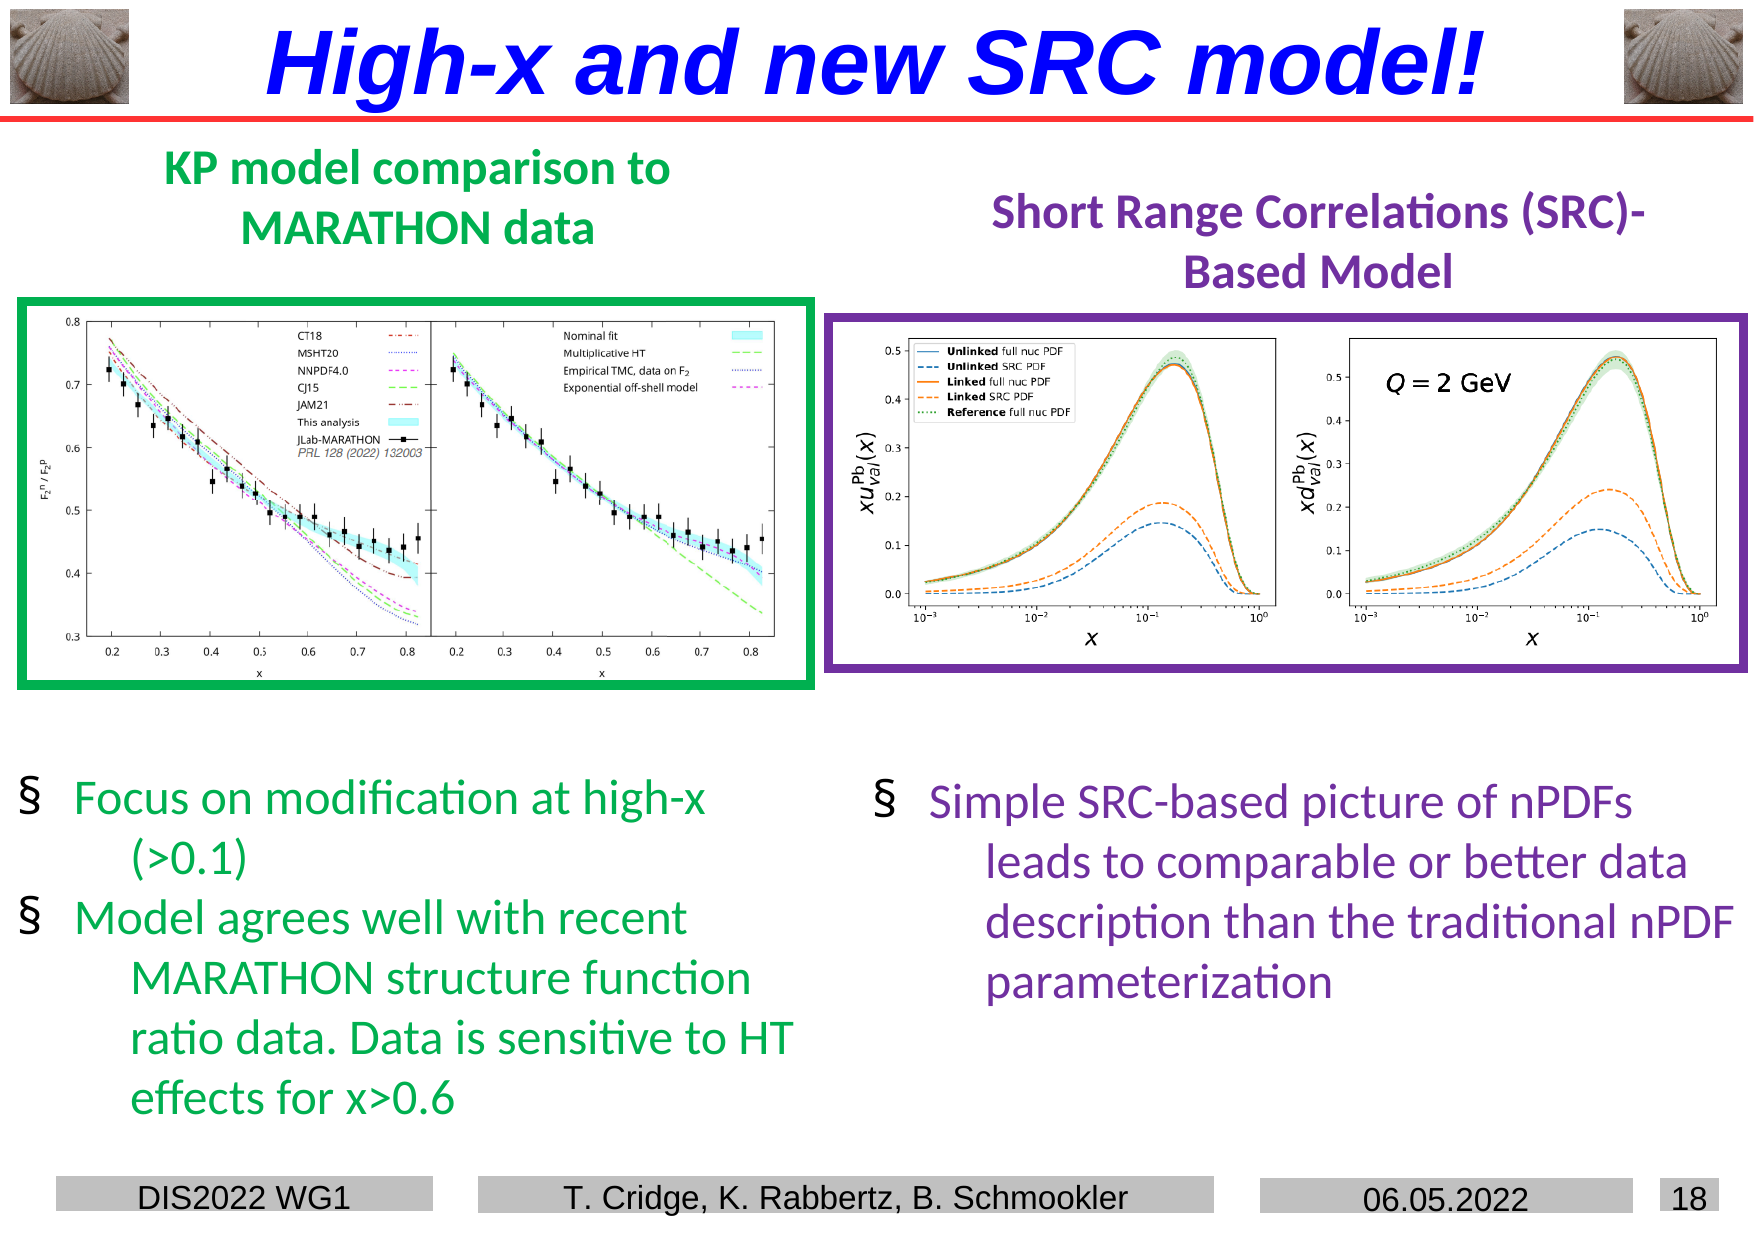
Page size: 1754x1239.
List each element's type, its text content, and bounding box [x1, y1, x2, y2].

text_box Short Range Correlations (SRC)-Based Model [956, 170, 1681, 308]
picture [10, 9, 124, 104]
text_box Focus on modification at high-x (>0.1) Model agrees well with recent MARATHON structure function ratio data. Data is sensitive to HT effects for x>0.6 [2, 757, 834, 1136]
picture [26, 305, 806, 681]
text_box KP model comparison to MARATHON data [144, 126, 692, 263]
text_box Simple SRC-based picture of nPDFs leads to comparable or better data description than the traditional nPDF parameterization [857, 760, 1751, 1019]
title High-x and new SRC model! [124, 2, 1630, 114]
picture [833, 322, 1739, 665]
picture [1630, 9, 1743, 104]
